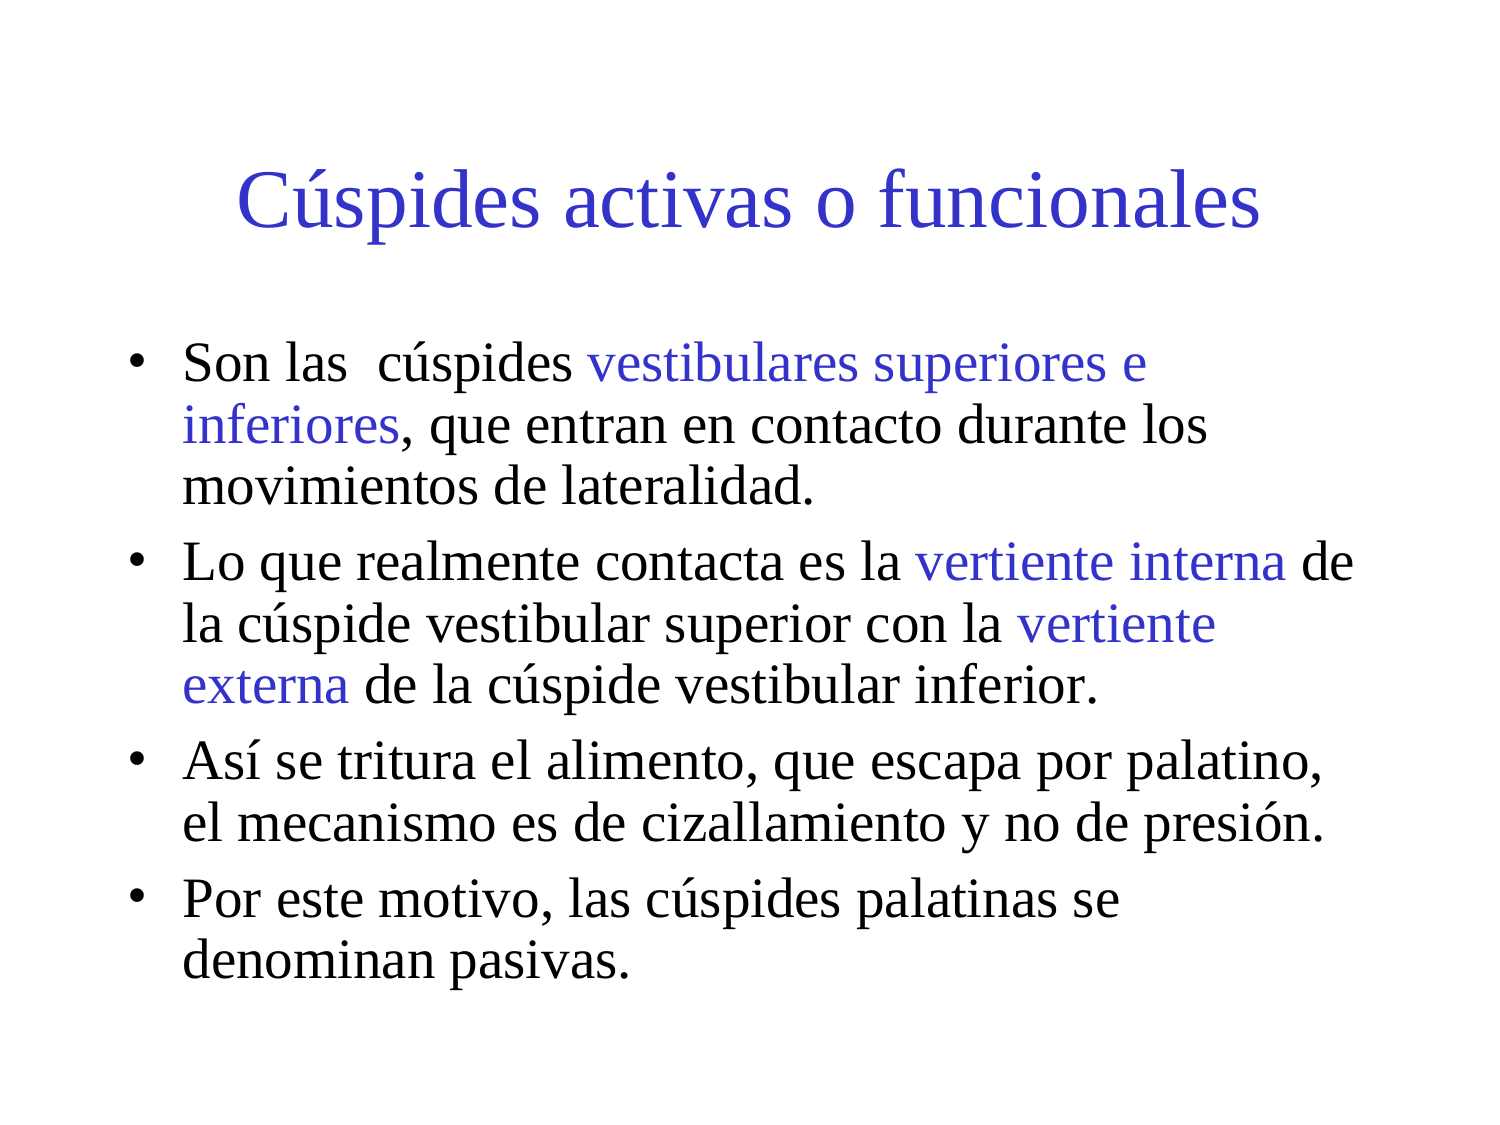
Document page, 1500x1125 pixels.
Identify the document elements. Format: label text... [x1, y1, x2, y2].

title Cúspides activas o funcionales [112, 99, 1388, 288]
list Son las cúspides vestibulares superiores e inferiores, que entran en contacto durante los movimientos de lateralidad. Lo que realmente contacta es la vertiente interna de la cúspide vestibular superior con la vertiente externa de la cúspide vestibular inferior. Así se tritura el alimento, que escapa por palatino, el mecanismo es de cizallamiento y no de presión. Por este motivo, las cúspides palatinas se denominan pasivas. [112, 324, 1388, 1000]
